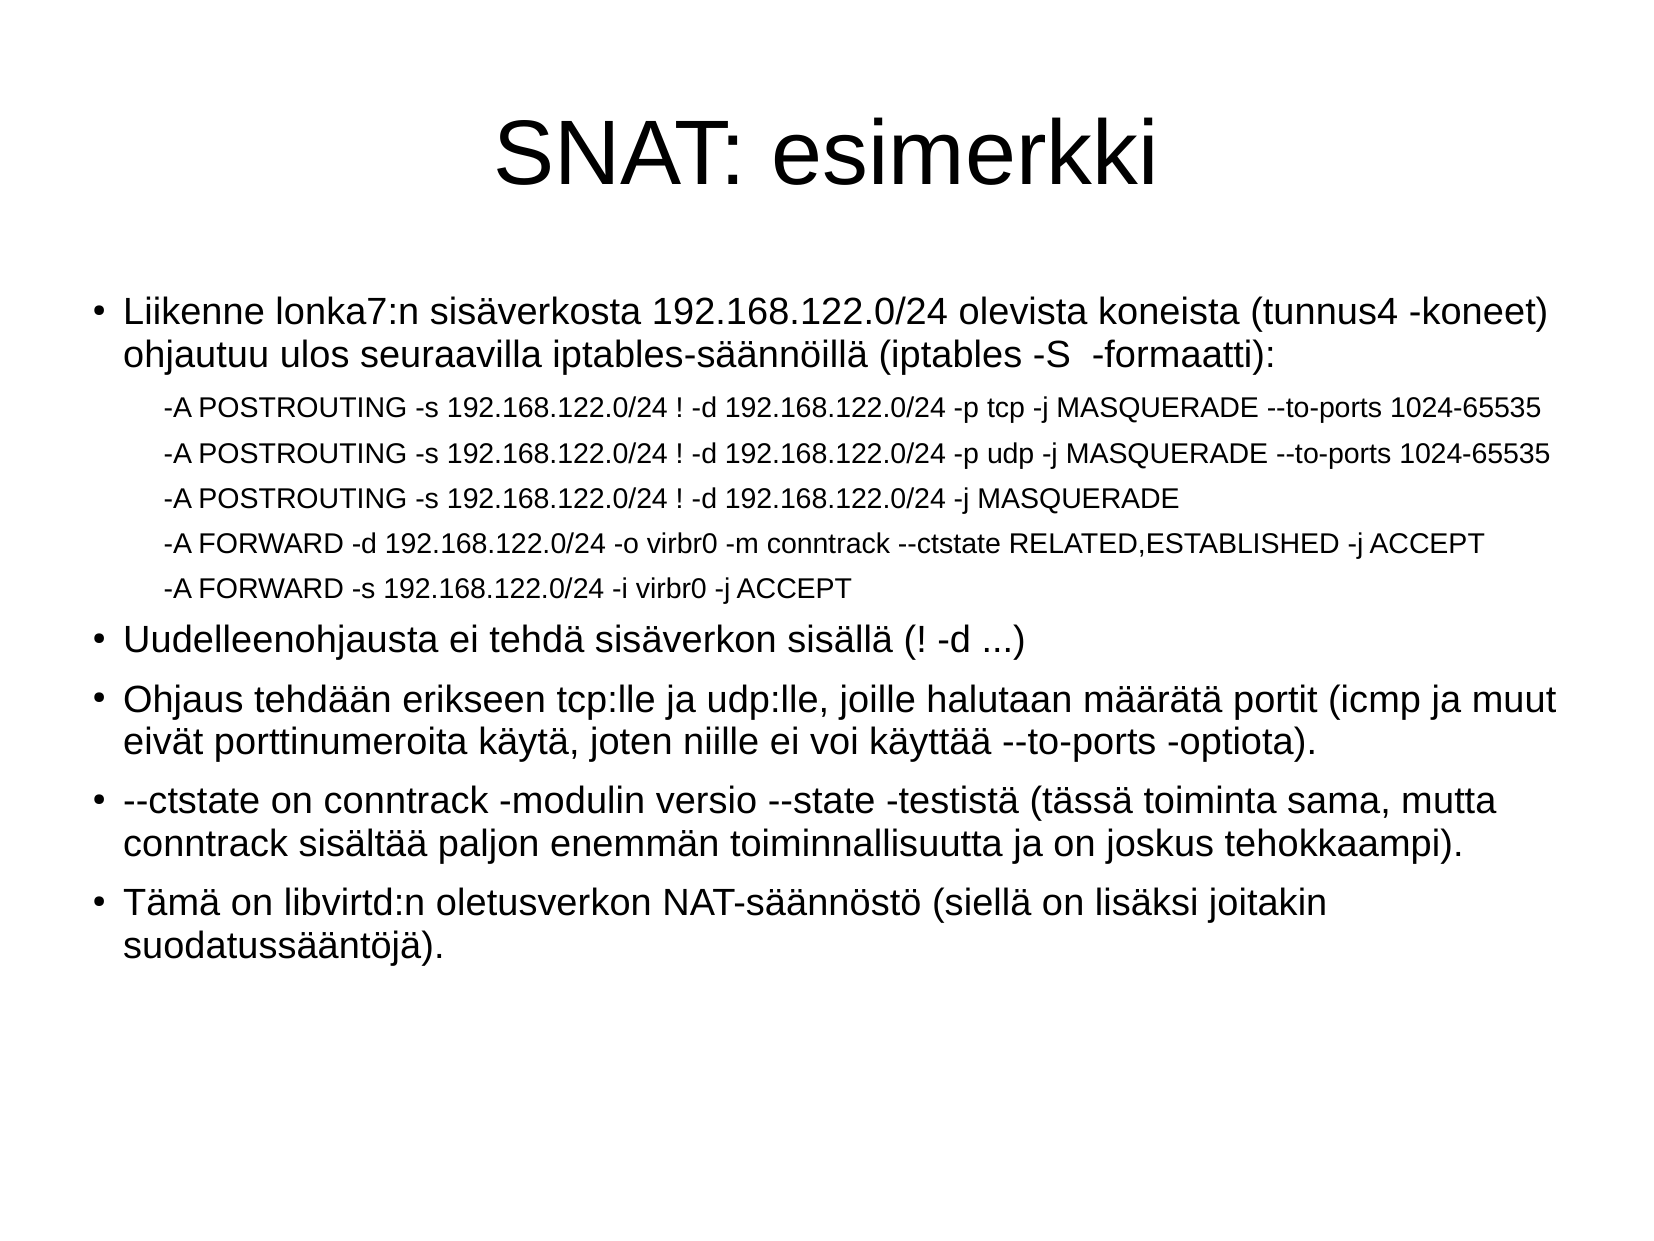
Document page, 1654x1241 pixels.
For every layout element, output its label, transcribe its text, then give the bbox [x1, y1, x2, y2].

title SNAT: esimerkki [82, 49, 1571, 257]
list Liikenne lonka7:n sisäverkosta 192.168.122.0/24 olevista koneista (tunnus4 -koneet) ohjautuu ulos seuraavilla iptables-säännöillä (iptables -S -formaatti): -A POSTROUTING -s 192.168.122.0/24 ! -d 192.168.122.0/24 -p tcp -j MASQUERADE --to-ports 1024-65535 -A POSTROUTING -s 192.168.122.0/24 ! -d 192.168.122.0/24 -p udp -j MASQUERADE --to-ports 1024-65535 -A POSTROUTING -s 192.168.122.0/24 ! -d 192.168.122.0/24 -j MASQUERADE -A FORWARD -d 192.168.122.0/24 -o virbr0 -m conntrack --ctstate RELATED,ESTABLISHED -j ACCEPT -A FORWARD -s 192.168.122.0/24 -i virbr0 -j ACCEPT Uudelleenohjausta ei tehdä sisäverkon sisällä (! -d ...) Ohjaus tehdään erikseen tcp:lle ja udp:lle, joille halutaan määrätä portit (icmp ja muut eivät porttinumeroita käytä, joten niille ei voi käyttää --to-ports -optiota). --ctstate on conntrack -modulin versio --state -testistä (tässä toiminta sama, mutta conntrack sisältää paljon enemmän toiminnallisuutta ja on joskus tehokkaampi). Tämä on libvirtd:n oletusverkon NAT-säännöstö (siellä on lisäksi joitakin suodatussääntöjä). [82, 290, 1571, 1010]
